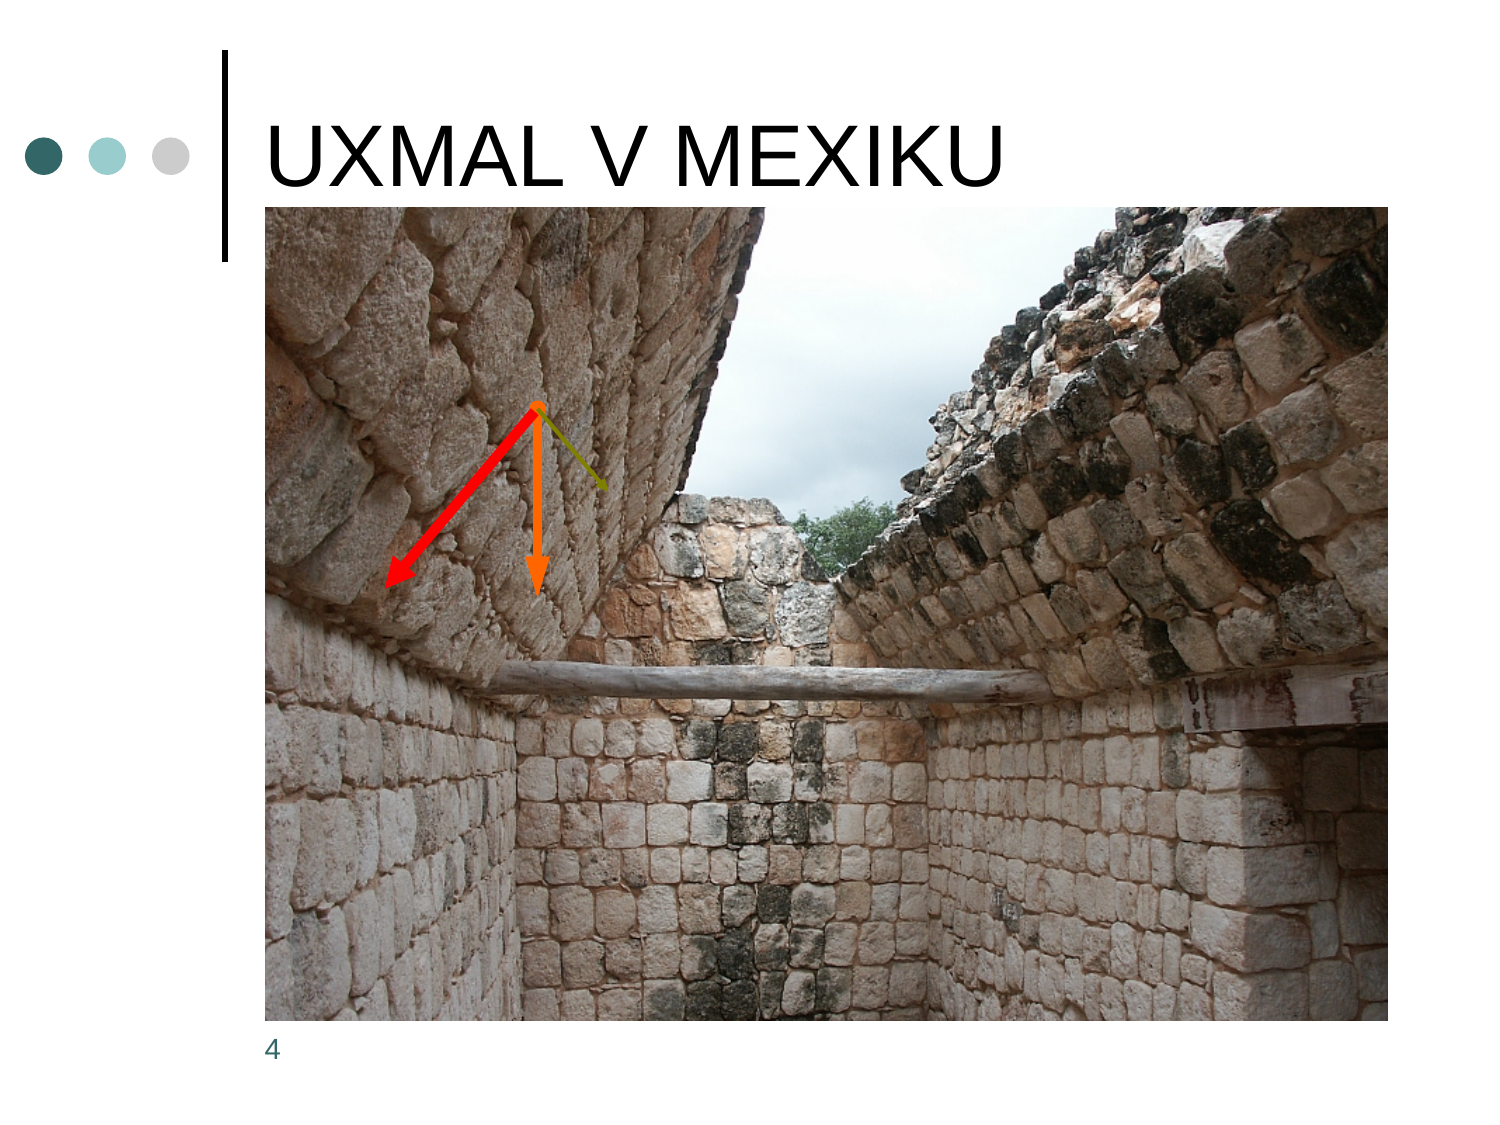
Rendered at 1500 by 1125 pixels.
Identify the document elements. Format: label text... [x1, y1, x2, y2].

picture [265, 207, 1388, 1021]
title UXMAL V MEXIKU [249, 31, 1401, 282]
